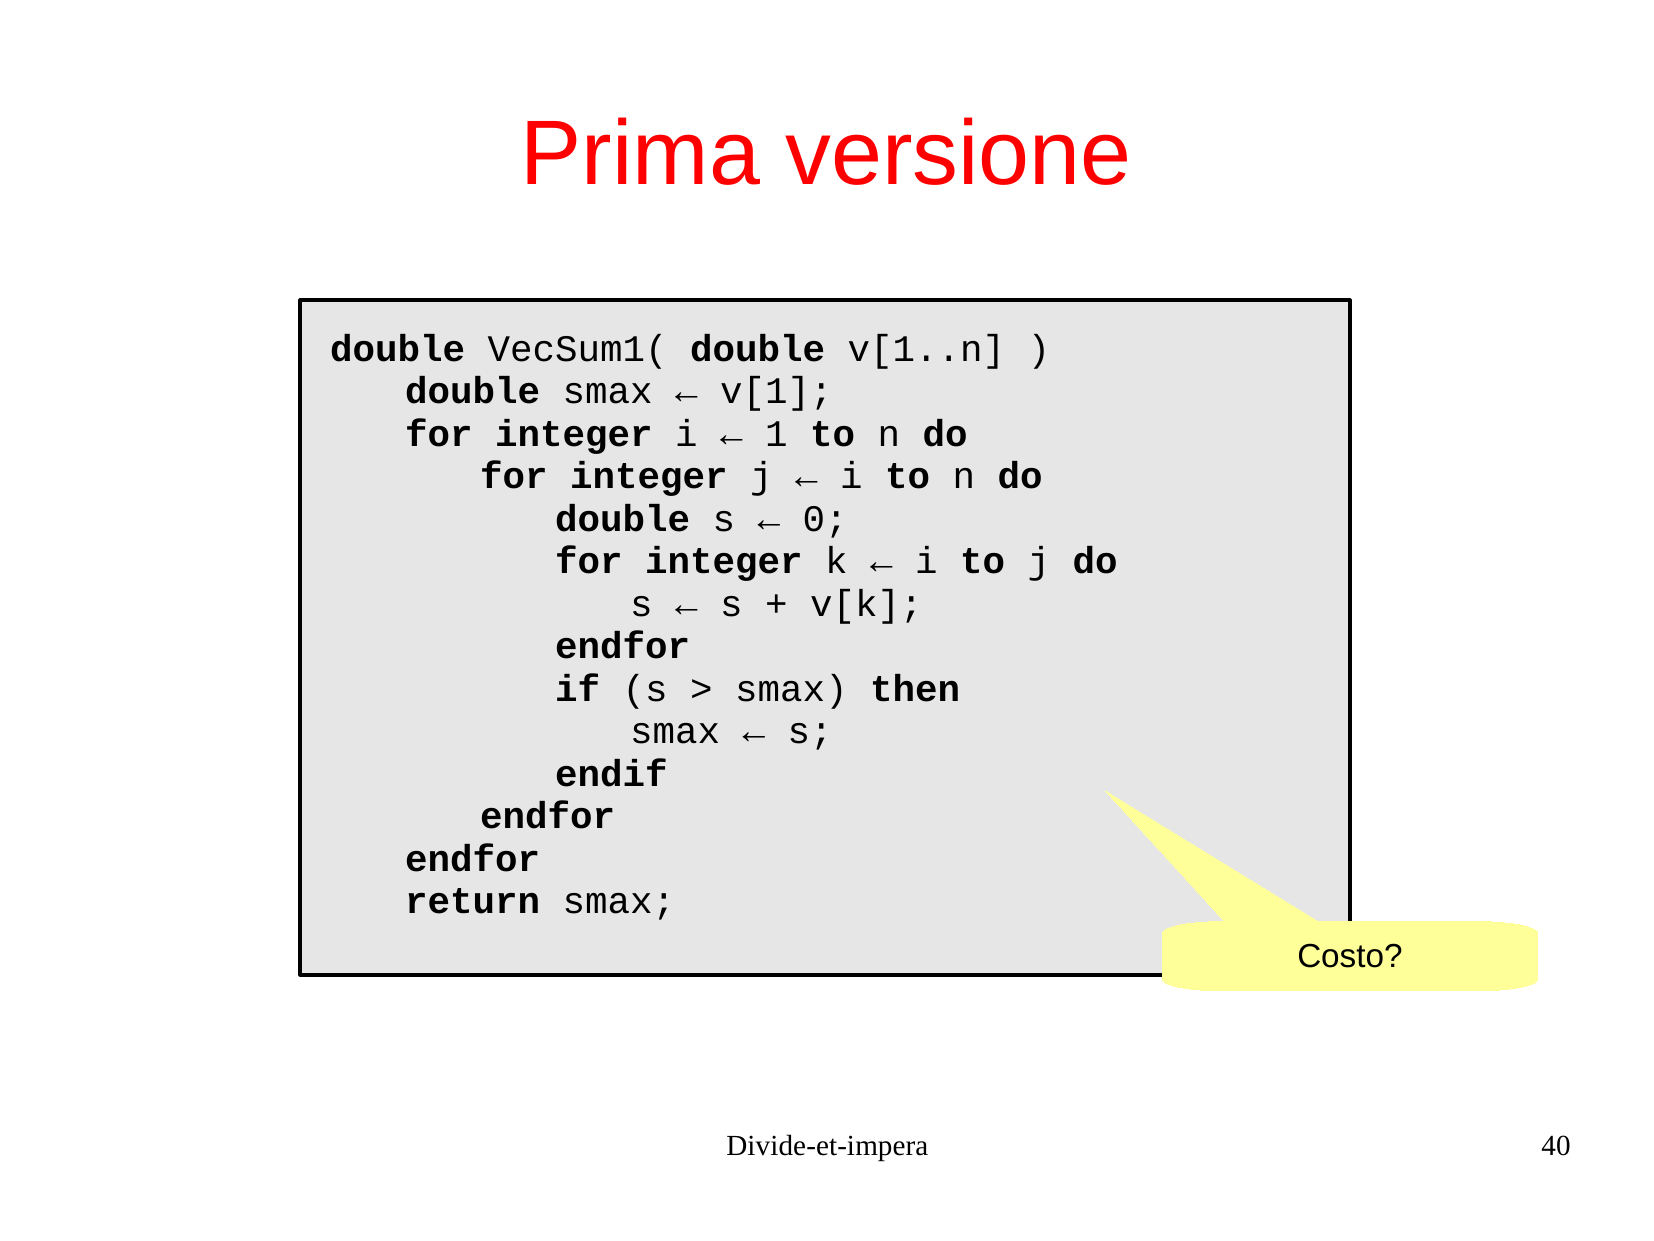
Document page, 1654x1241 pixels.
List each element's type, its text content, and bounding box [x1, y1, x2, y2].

title Prima versione [82, 49, 1571, 257]
text_box double VecSum1( double v[1..n] ) double smax ← v[1]; for integer i ← 1 to n do for integer j ← i to n do double s ← 0; for integer k ← i to j do s ← s + v[k]; endfor if (s > smax) then smax ← s; endif endfor endfor return smax; [300, 300, 1351, 976]
text_box Costo? [1105, 791, 1538, 991]
